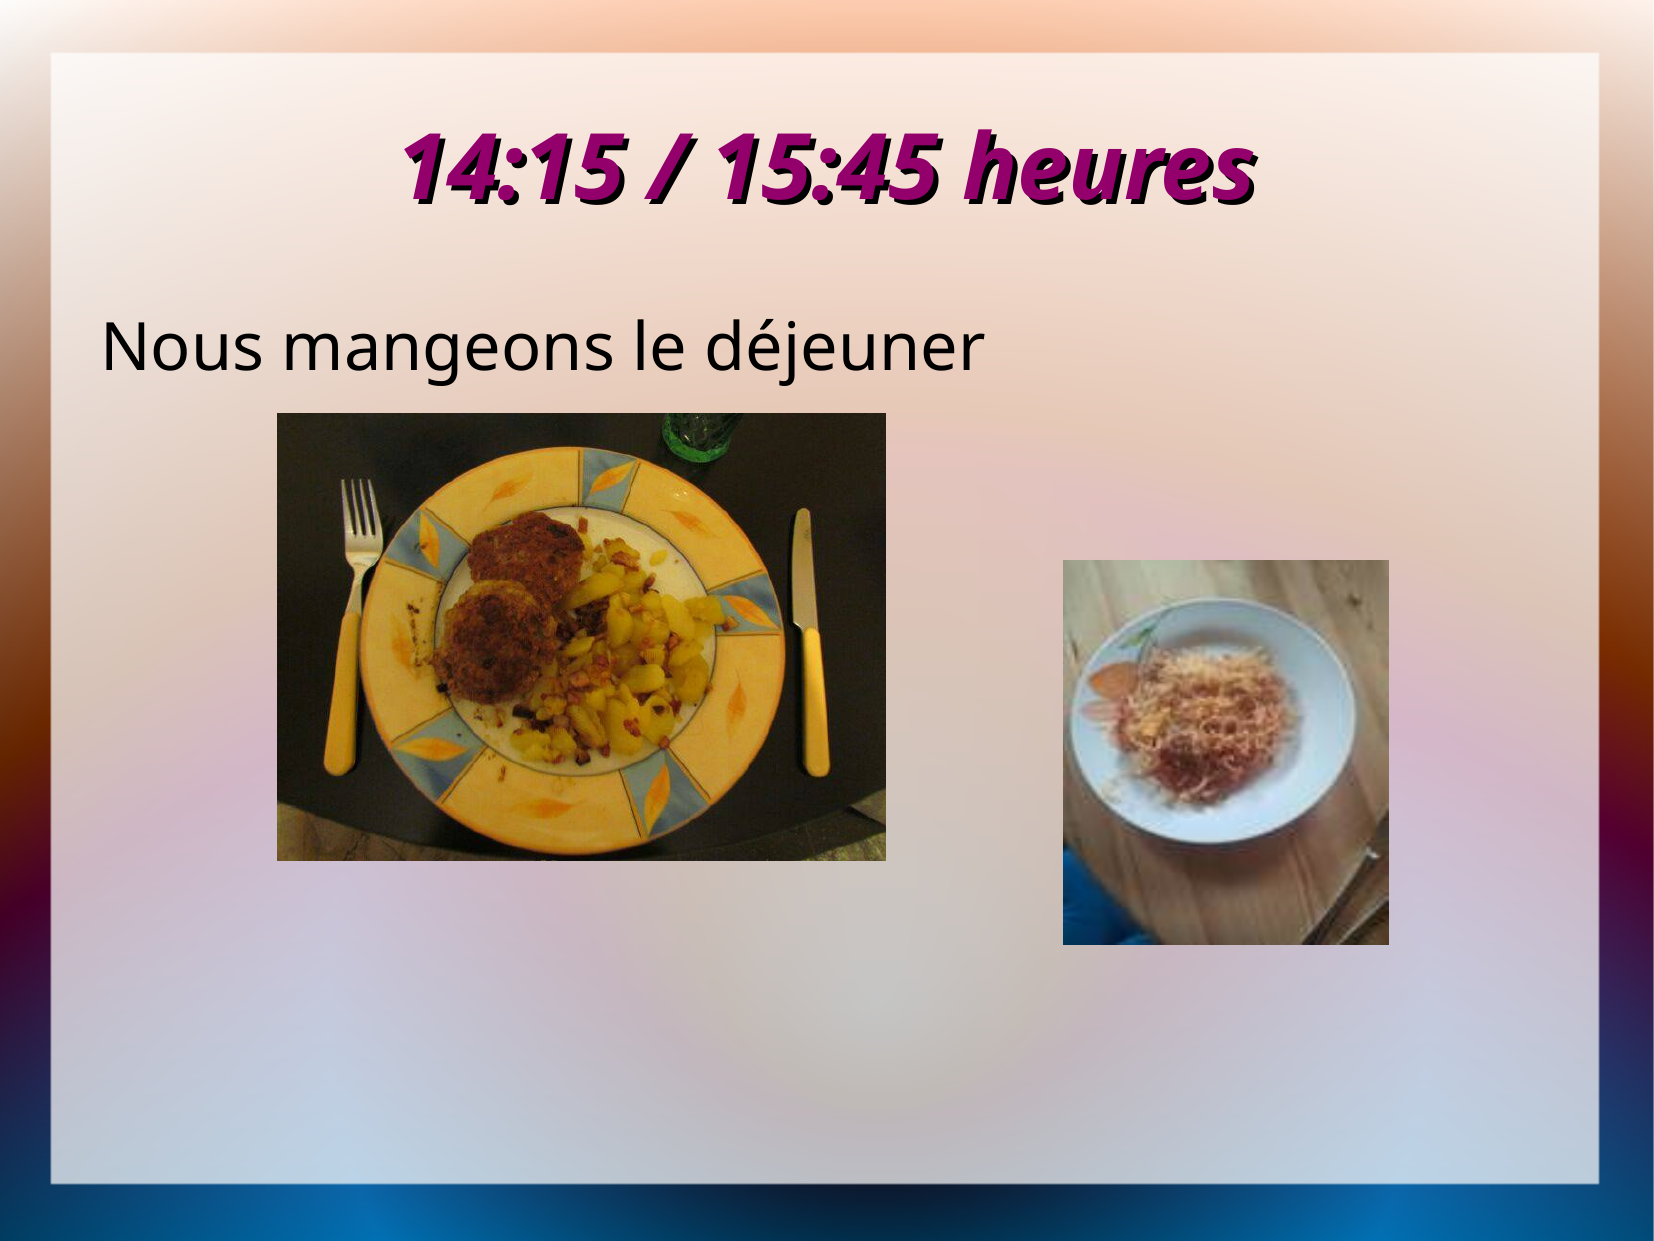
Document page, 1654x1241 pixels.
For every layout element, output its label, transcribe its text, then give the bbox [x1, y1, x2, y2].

picture [0, 0, 1654, 1241]
list Nous mangeons le déjeuner [82, 290, 1571, 1034]
title 14:15 / 15:45 heures [82, 55, 1571, 263]
